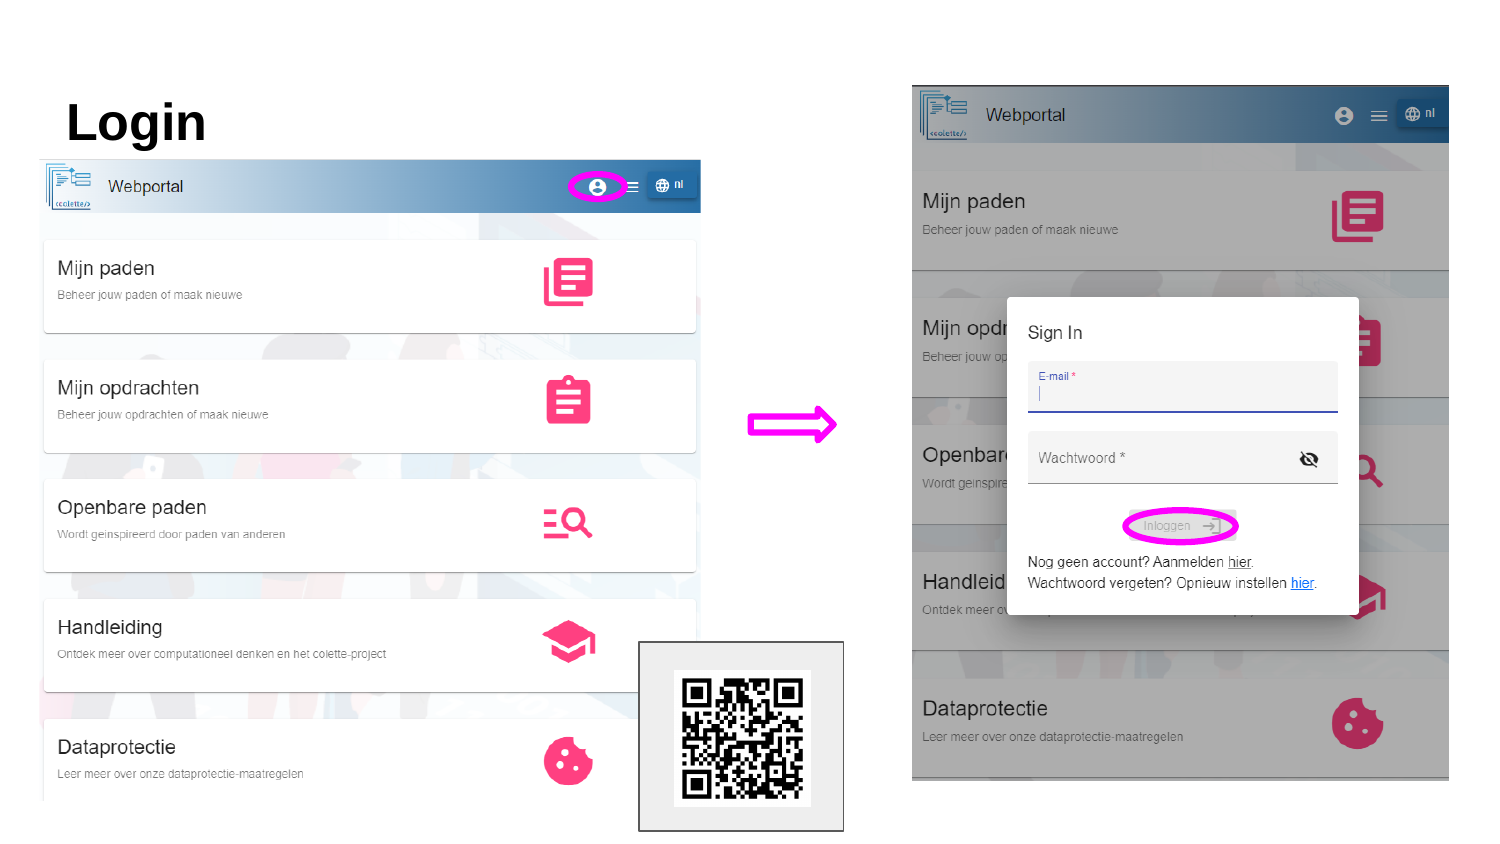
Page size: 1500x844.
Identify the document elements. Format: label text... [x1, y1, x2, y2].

picture [674, 670, 811, 807]
text_box [639, 642, 844, 831]
picture [912, 85, 1449, 781]
picture [39, 158, 701, 801]
title Login [51, 72, 1449, 167]
